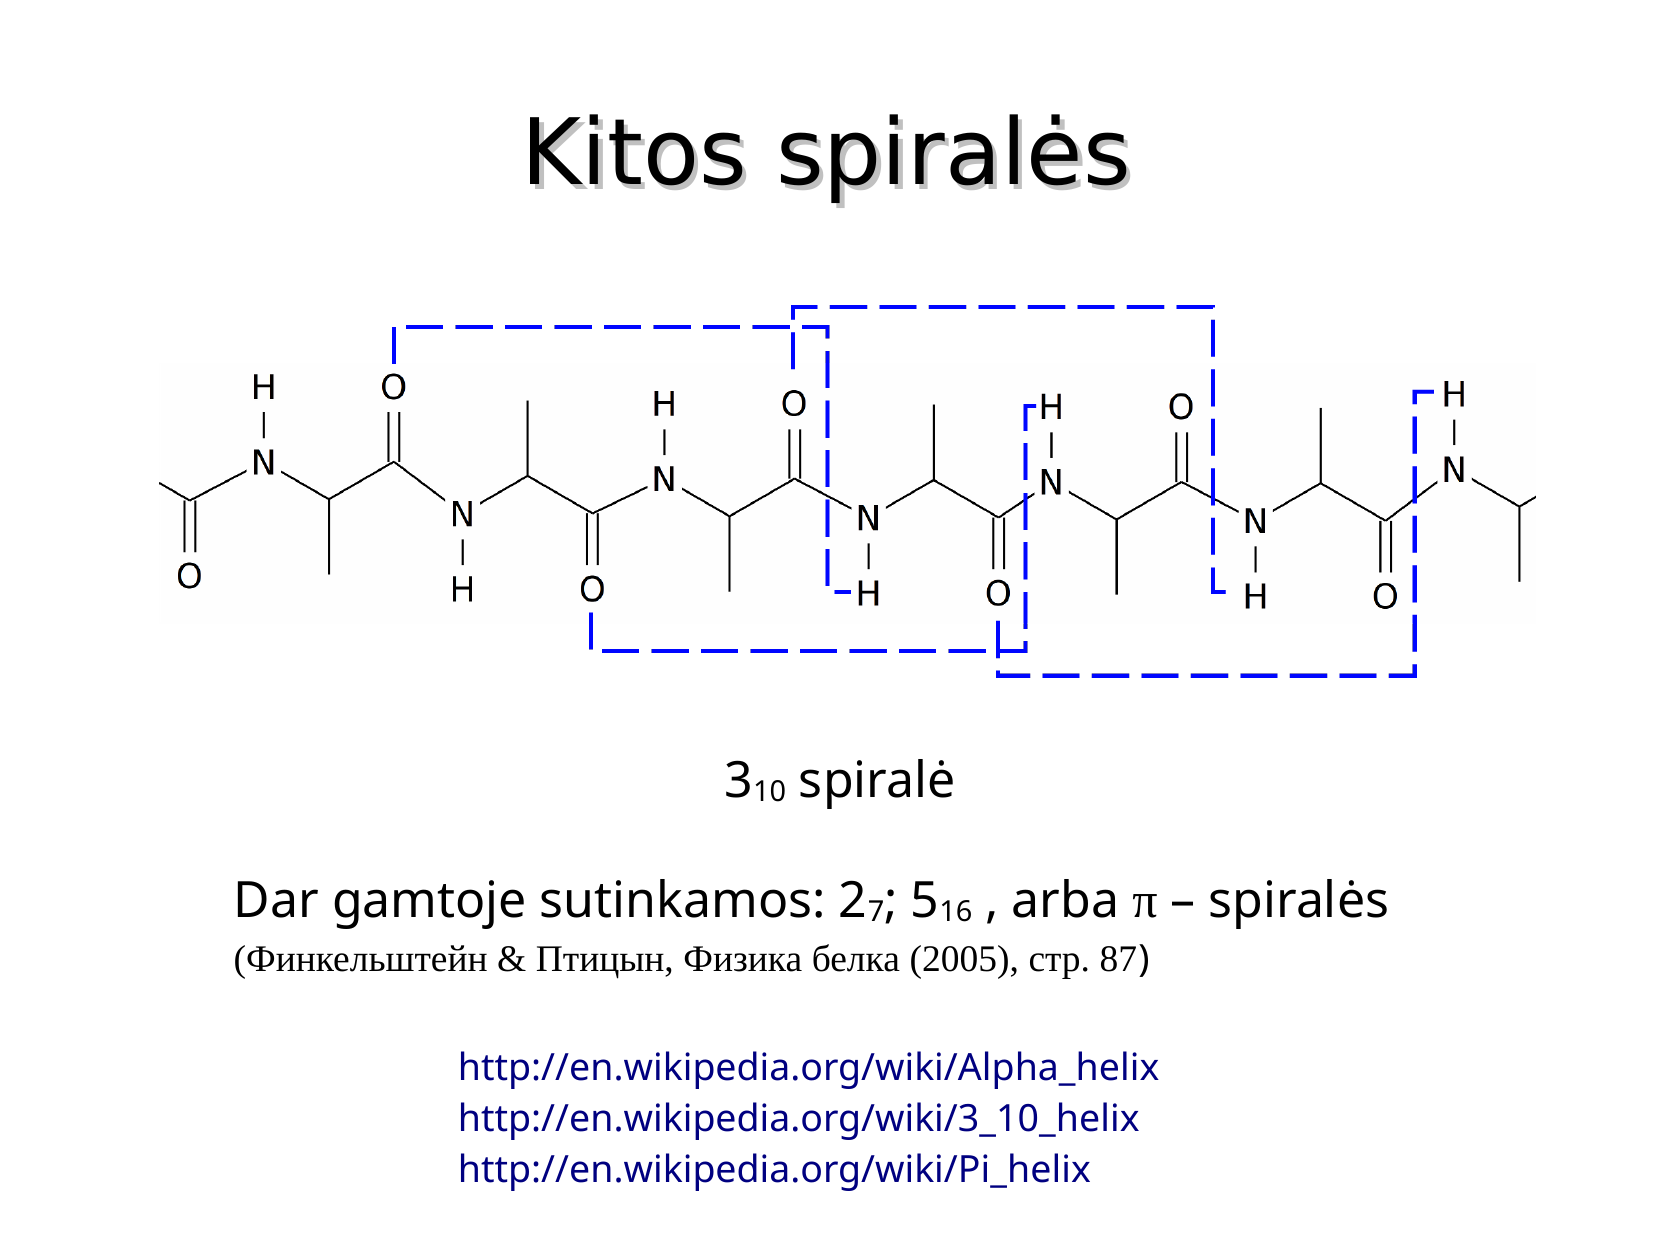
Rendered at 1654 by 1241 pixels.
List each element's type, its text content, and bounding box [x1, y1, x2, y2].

text_box Dar gamtoje sutinkamos: 27; 516 , arba π – spiralės (Финкельштейн & Птицын, Физика белка (2005), стр. 87) [219, 856, 1478, 992]
text_box http://en.wikipedia.org/wiki/Alpha_helix http://en.wikipedia.org/wiki/3_10_helix http://en.wikipedia.org/wiki/Pi_helix [443, 1033, 1252, 1185]
text_box 310 spiralė [709, 736, 987, 827]
title Kitos spiralės [82, 49, 1571, 257]
picture [159, 275, 1536, 709]
